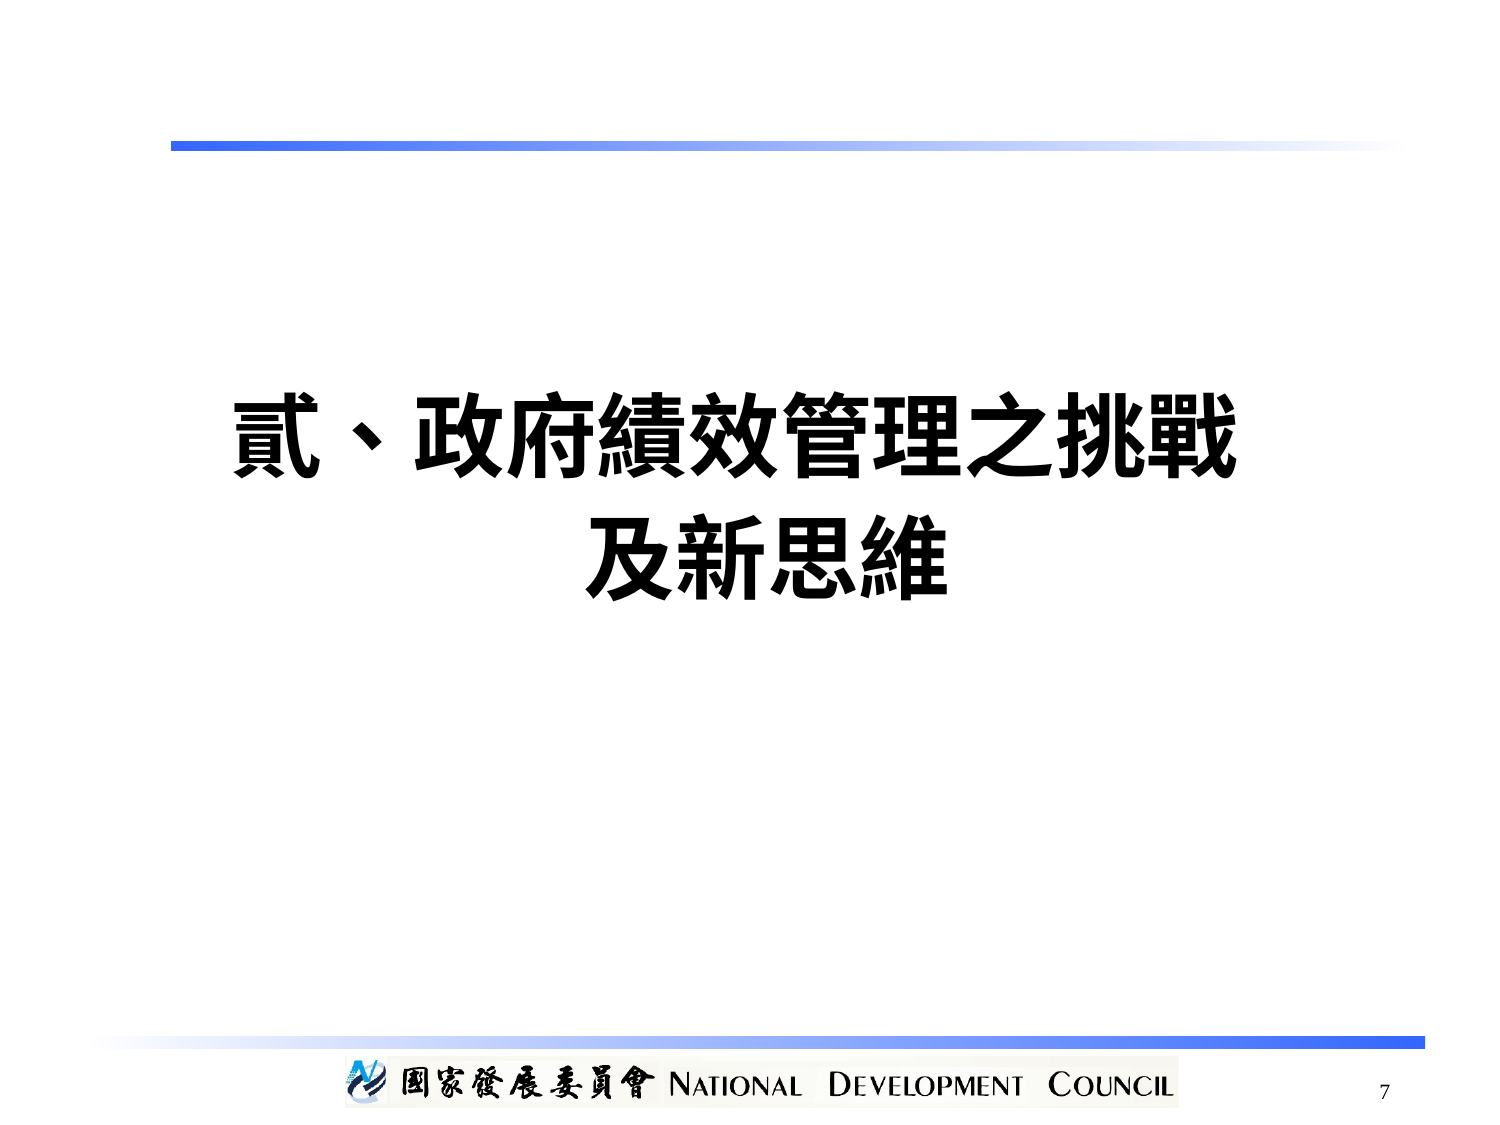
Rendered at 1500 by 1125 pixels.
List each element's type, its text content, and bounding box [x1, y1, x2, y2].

text_box 貳、政府績效管理之挑戰 及新思維 [215, 371, 1364, 618]
text_box 20 [1259, 1036, 1263, 1048]
text_box 7 [1364, 1070, 1490, 1106]
